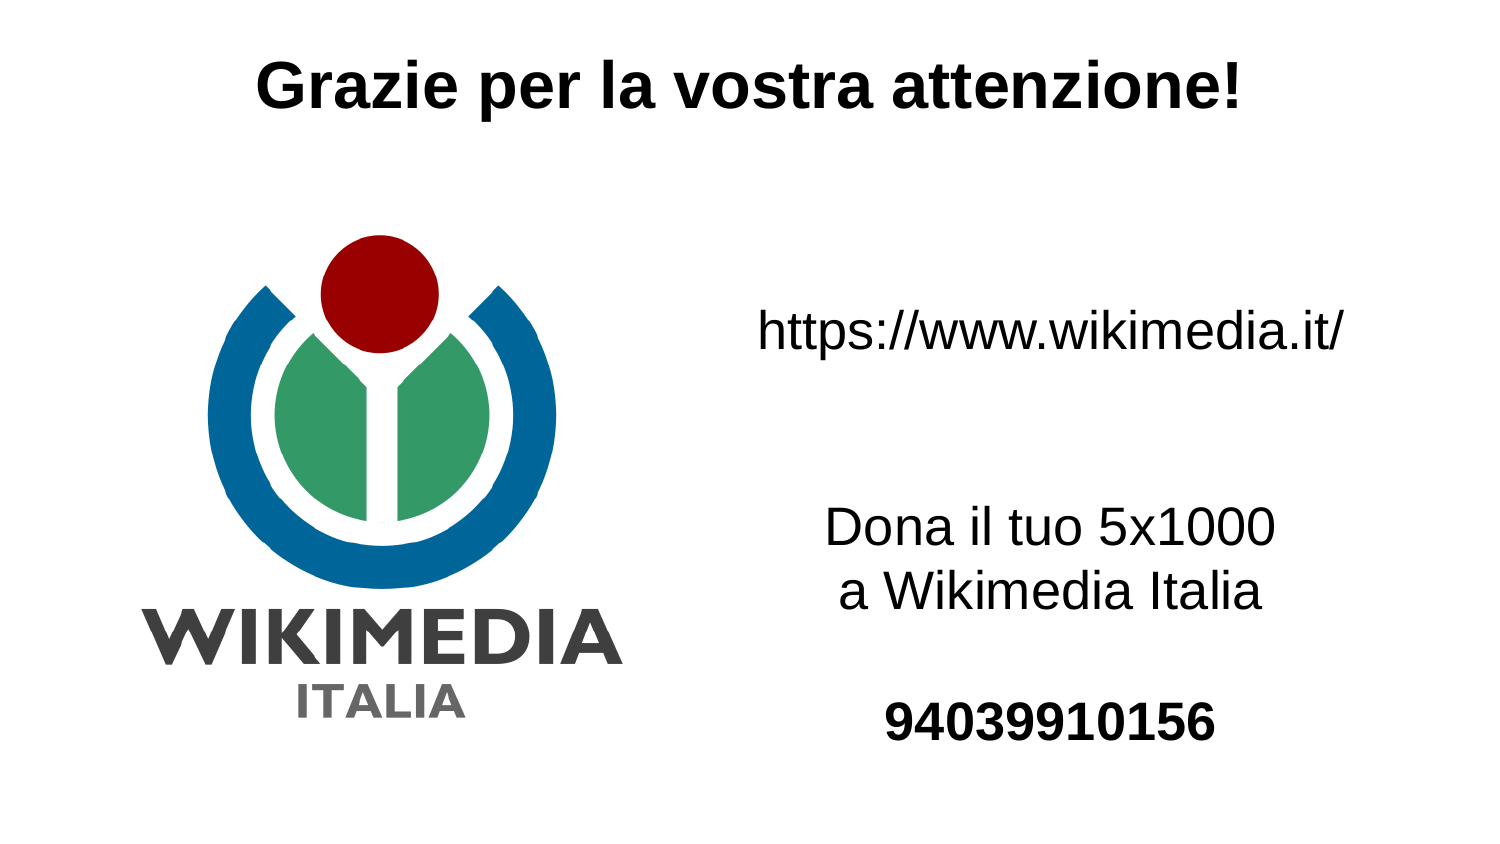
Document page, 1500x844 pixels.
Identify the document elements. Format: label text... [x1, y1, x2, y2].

list https://www.wikimedia.it/ Dona il tuo 5x1000 a Wikimedia Italia 94039910156 [566, 165, 1465, 827]
title Grazie per la vostra attenzione! [75, 12, 1425, 154]
picture [137, 231, 626, 721]
